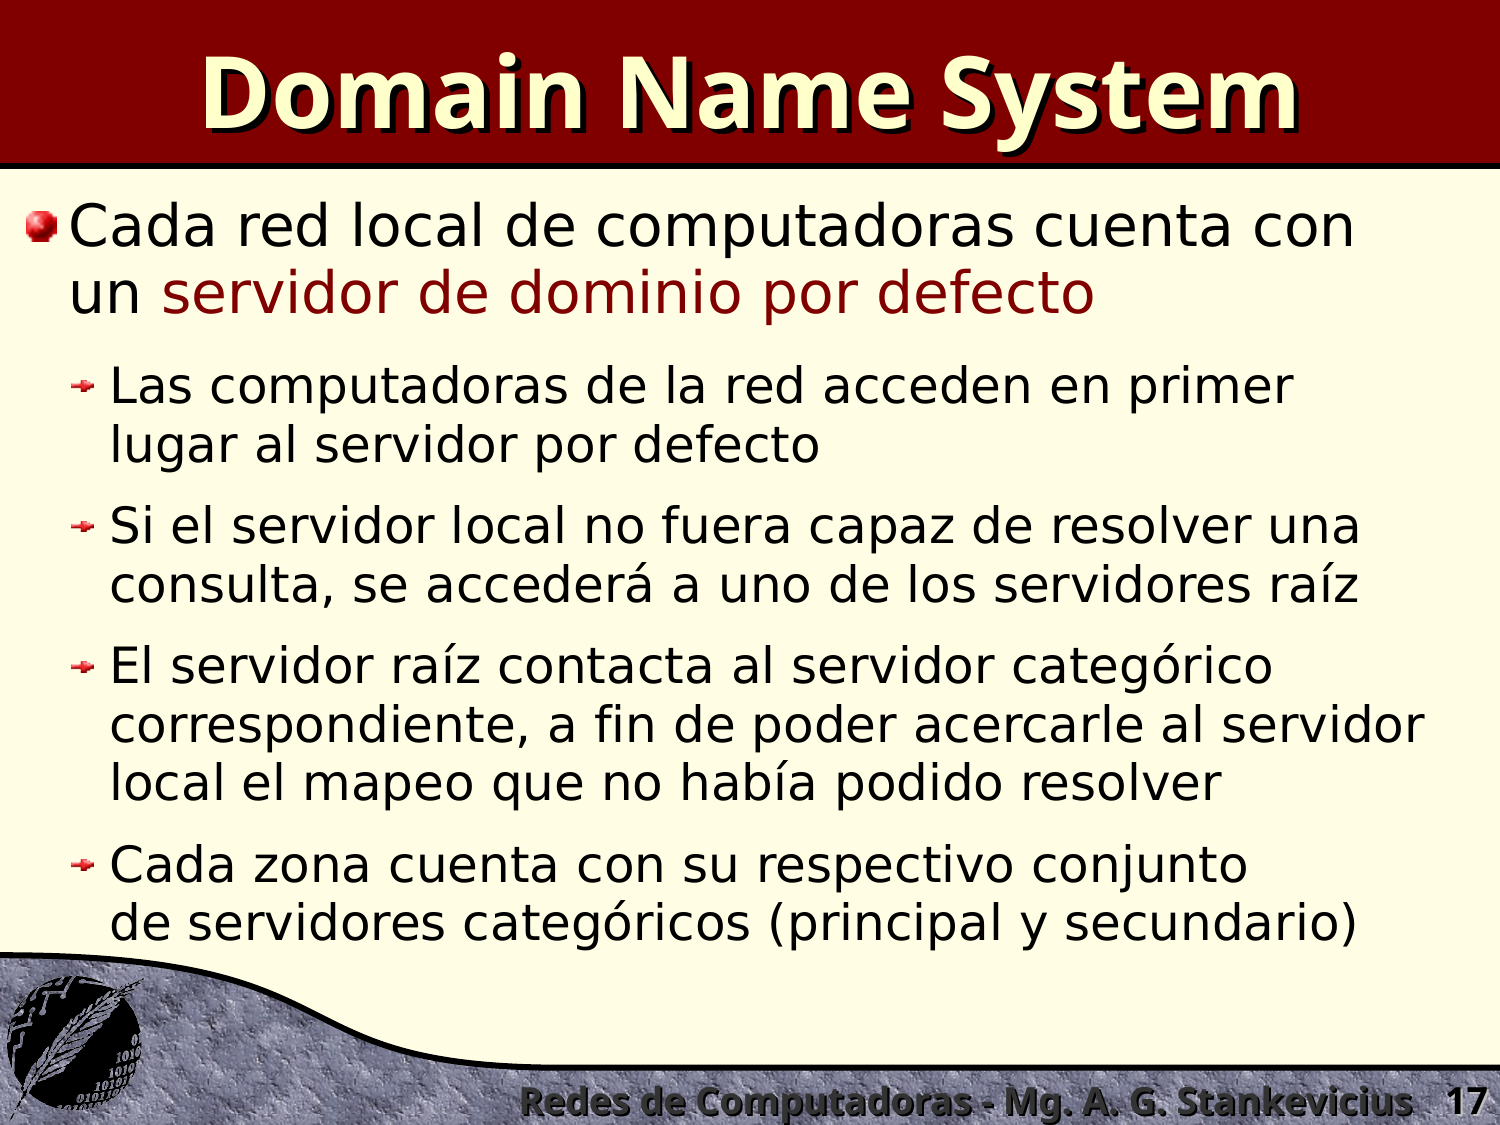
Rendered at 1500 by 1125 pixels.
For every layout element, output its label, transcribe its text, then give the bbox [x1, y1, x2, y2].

picture [1047, 1100, 1054, 1110]
picture [0, 959, 1500, 1125]
title Domain Name System [15, 5, 1485, 160]
list Cada red local de computadoras cuenta con un servidor de dominio por defecto Las computadoras de la red acceden en primer lugar al servidor por defecto Si el servidor local no fuera capaz de resolver una consulta, se accederá a uno de los servidores raíz El servidor raíz contacta al servidor categórico correspondiente, a fin de poder acercarle al servidor local el mapeo que no había podido resolver Cada zona cuenta con su respectivo conjunto de servidores categóricos (principal y secundario) [11, 192, 1486, 953]
picture [790, 1100, 795, 1110]
